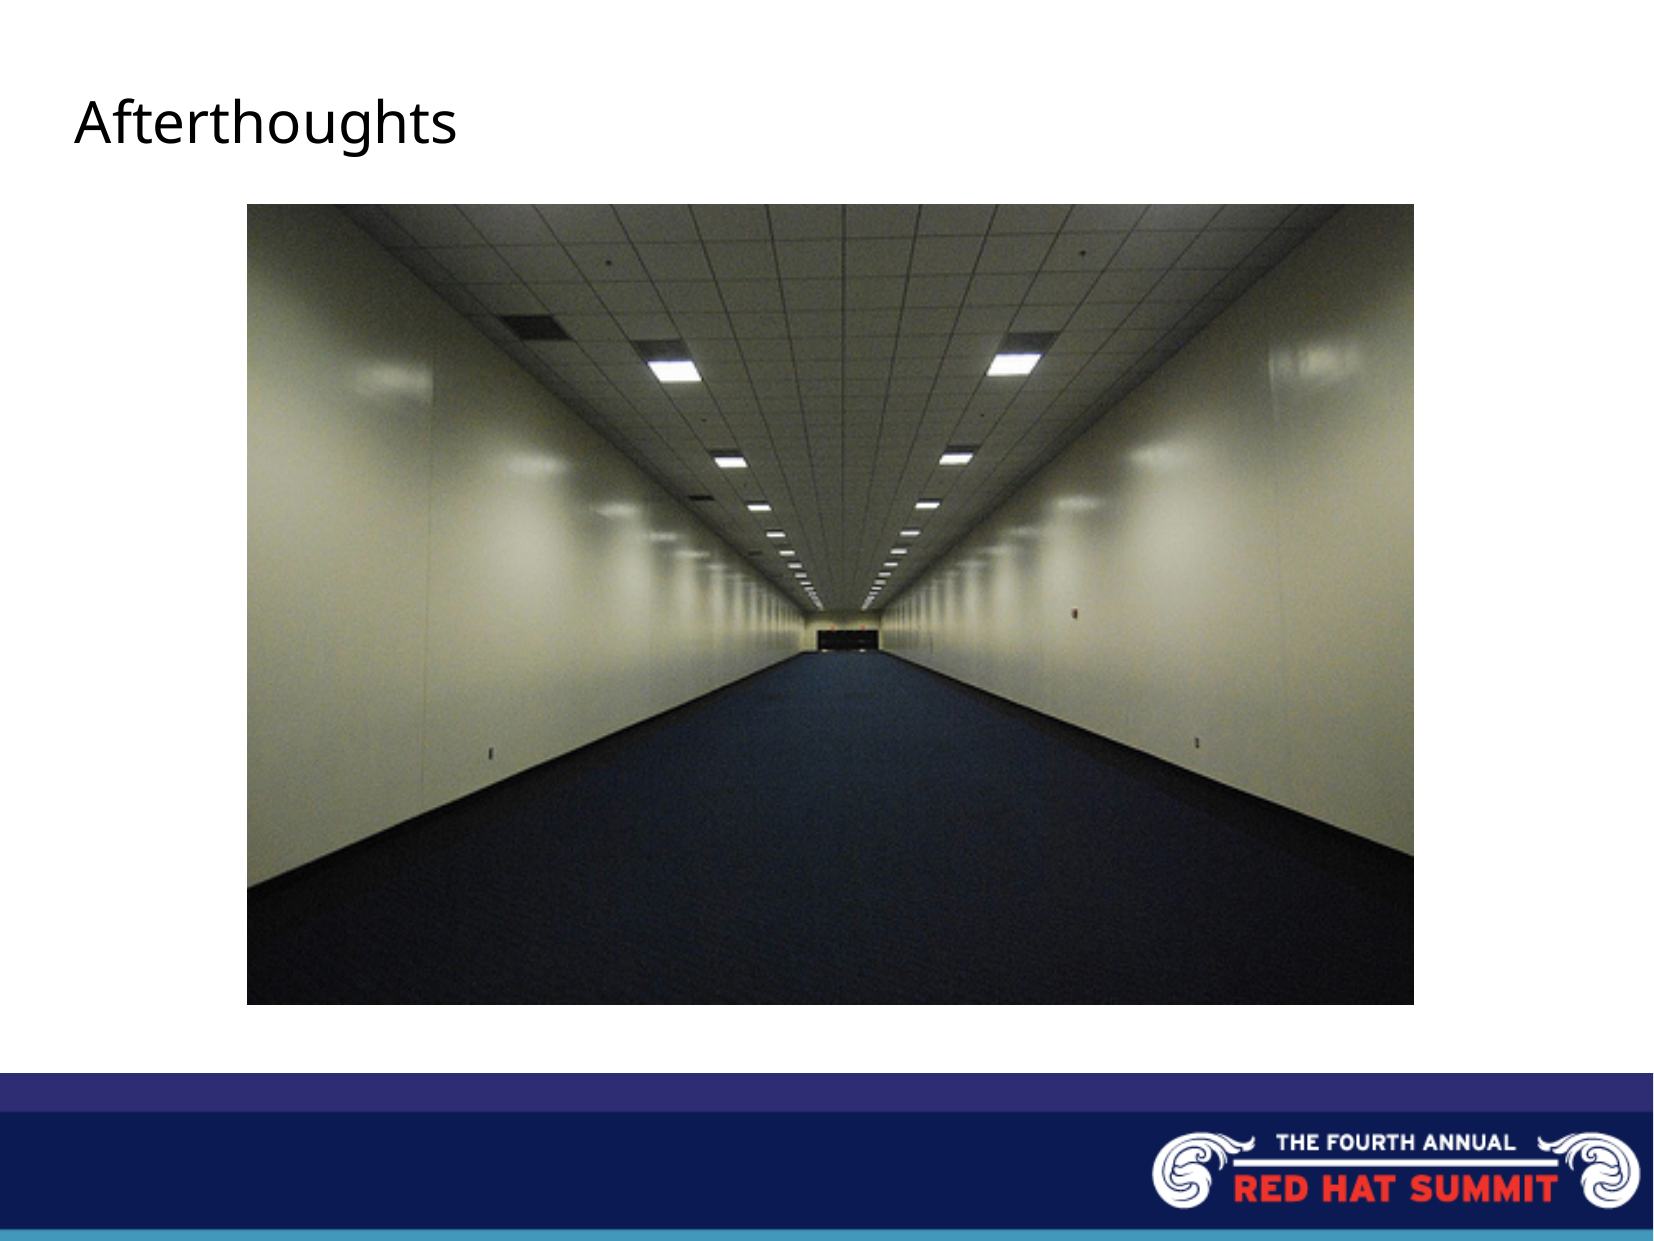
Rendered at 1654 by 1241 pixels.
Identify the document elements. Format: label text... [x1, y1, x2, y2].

picture [247, 204, 1414, 1005]
picture [0, 1073, 1654, 1241]
title Afterthoughts [74, 62, 1506, 181]
